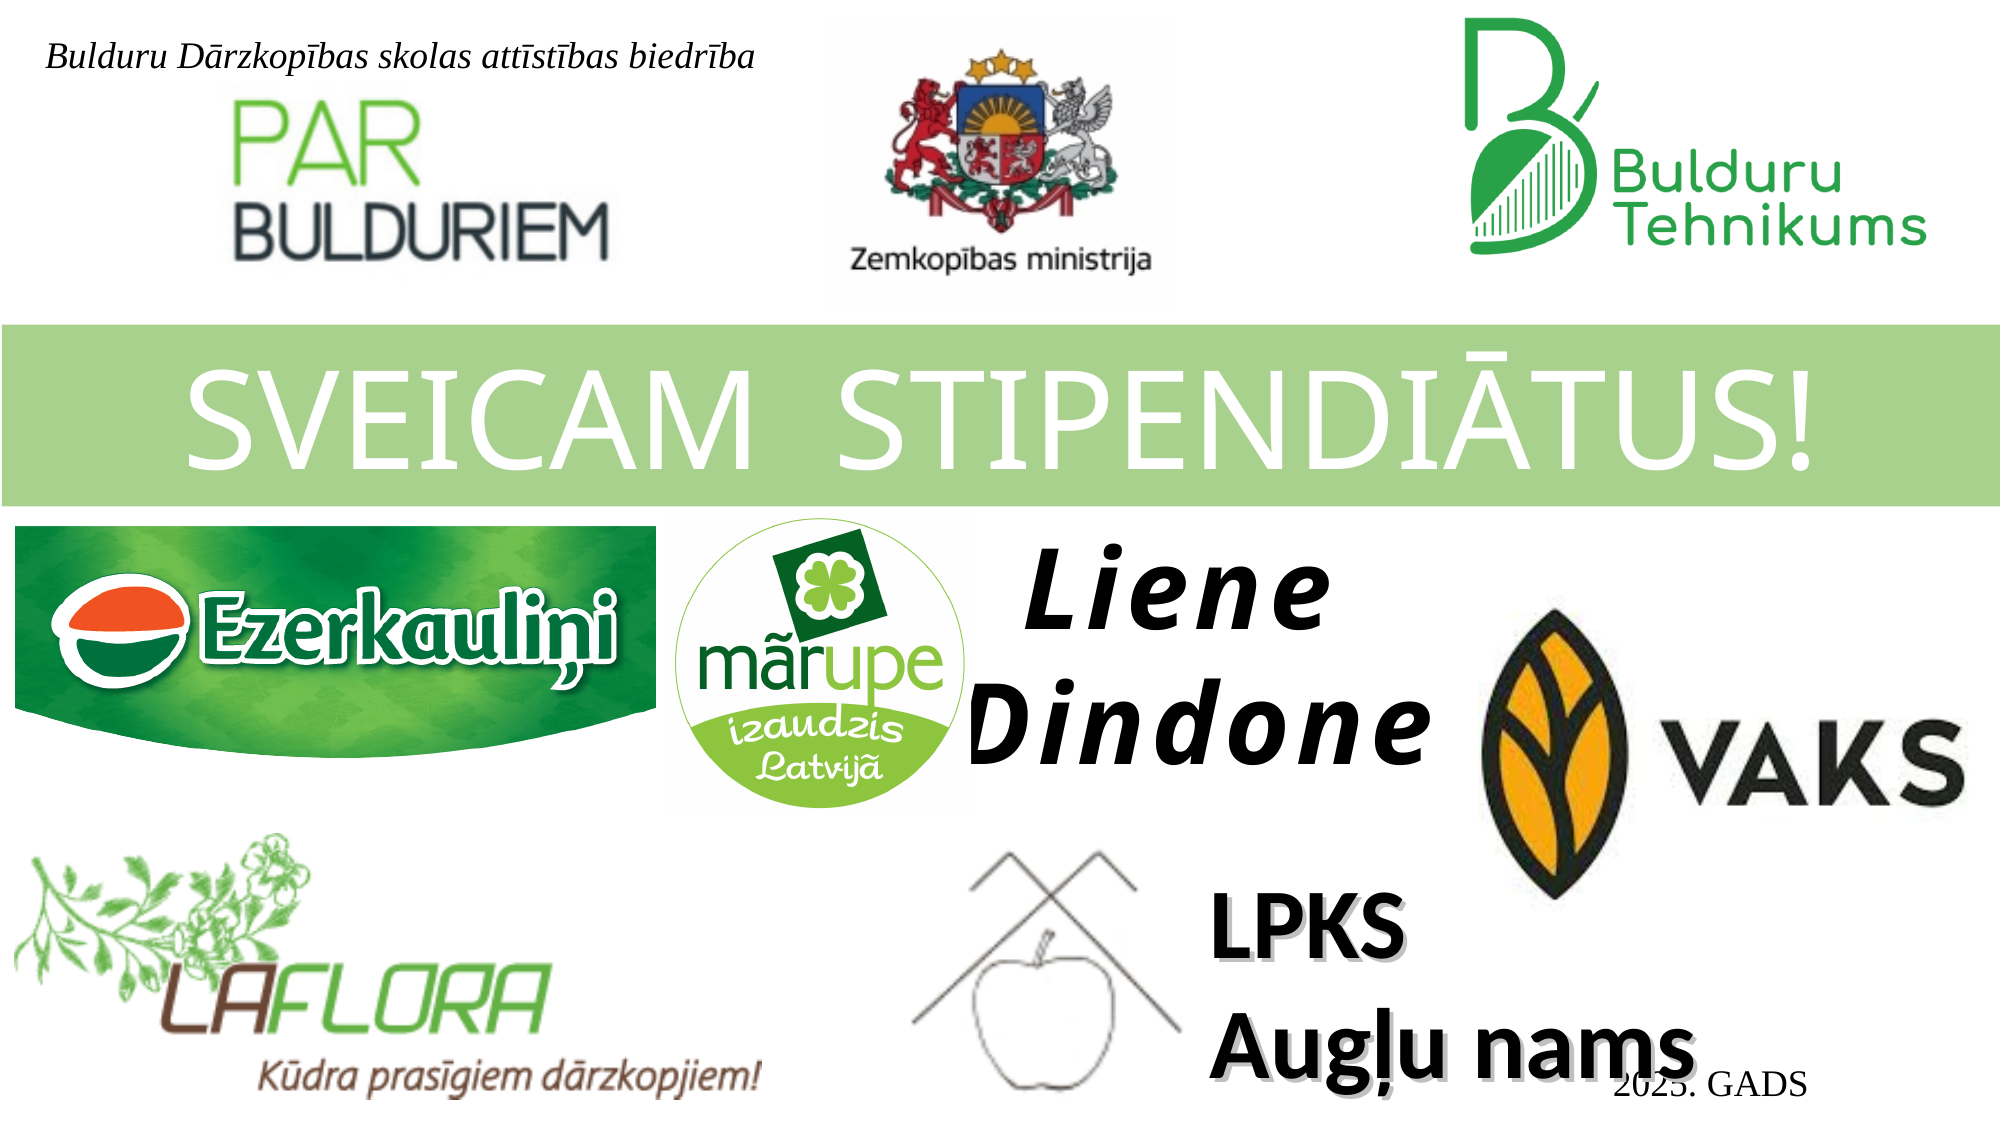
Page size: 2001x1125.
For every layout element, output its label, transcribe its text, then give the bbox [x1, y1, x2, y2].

text_box SVEICAM STIPENDIĀTUS! [1, 324, 2000, 507]
picture [906, 840, 1213, 1114]
text_box 2025. GADS [1597, 1050, 2000, 1112]
picture [1, 511, 972, 1101]
picture [98, 84, 776, 324]
text_box Liene Dindone [862, 509, 1528, 797]
picture [828, 16, 1176, 311]
text_box Bulduru Dārzkopības skolas attīstības biedrība [29, 23, 802, 84]
picture [1478, 585, 1969, 913]
picture [1457, 10, 1934, 282]
text_box LPKS Augļu nams [1195, 851, 1746, 1106]
